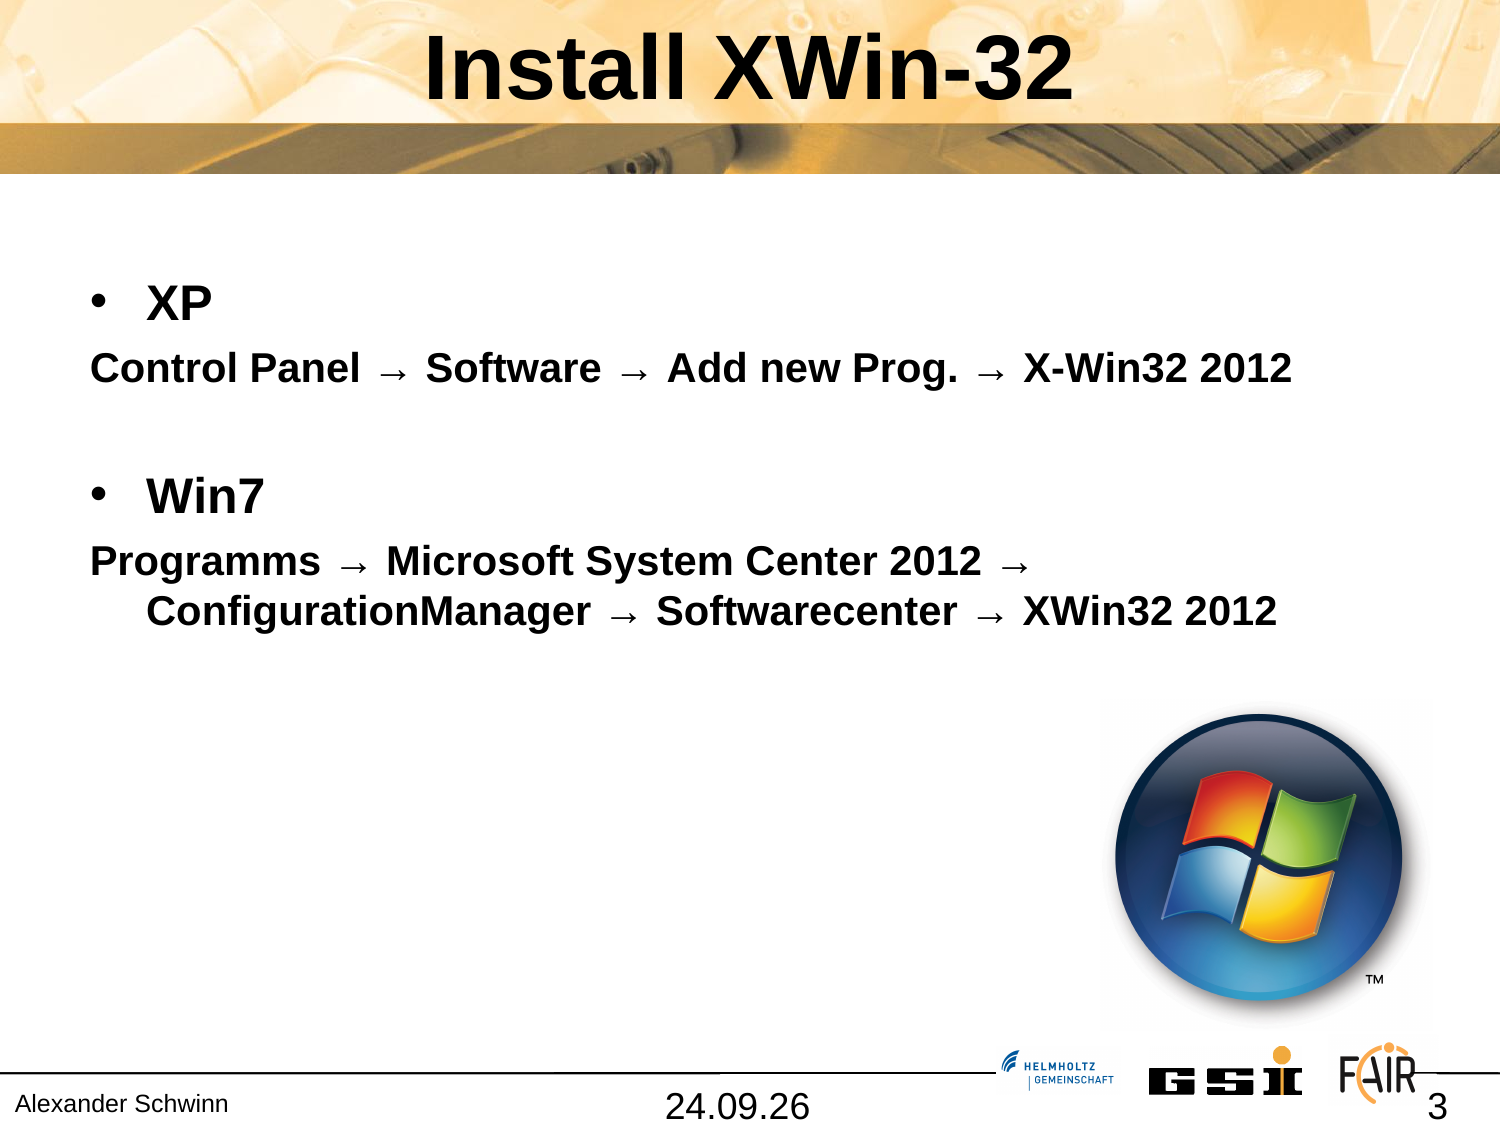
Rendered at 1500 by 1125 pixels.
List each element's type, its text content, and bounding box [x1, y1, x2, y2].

picture [1149, 1046, 1302, 1095]
picture [996, 1046, 1121, 1095]
title Install XWin-32 [0, 0, 1500, 126]
list XP Control Panel → Software → Add new Prog. → X-Win32 2012 Win7 Programms → Microsoft System Center 2012 → ConfigurationManager → Softwarecenter → XWin32 2012 [75, 262, 1426, 1006]
picture [1328, 1034, 1439, 1106]
picture [1100, 699, 1433, 1031]
picture [0, 126, 1500, 175]
